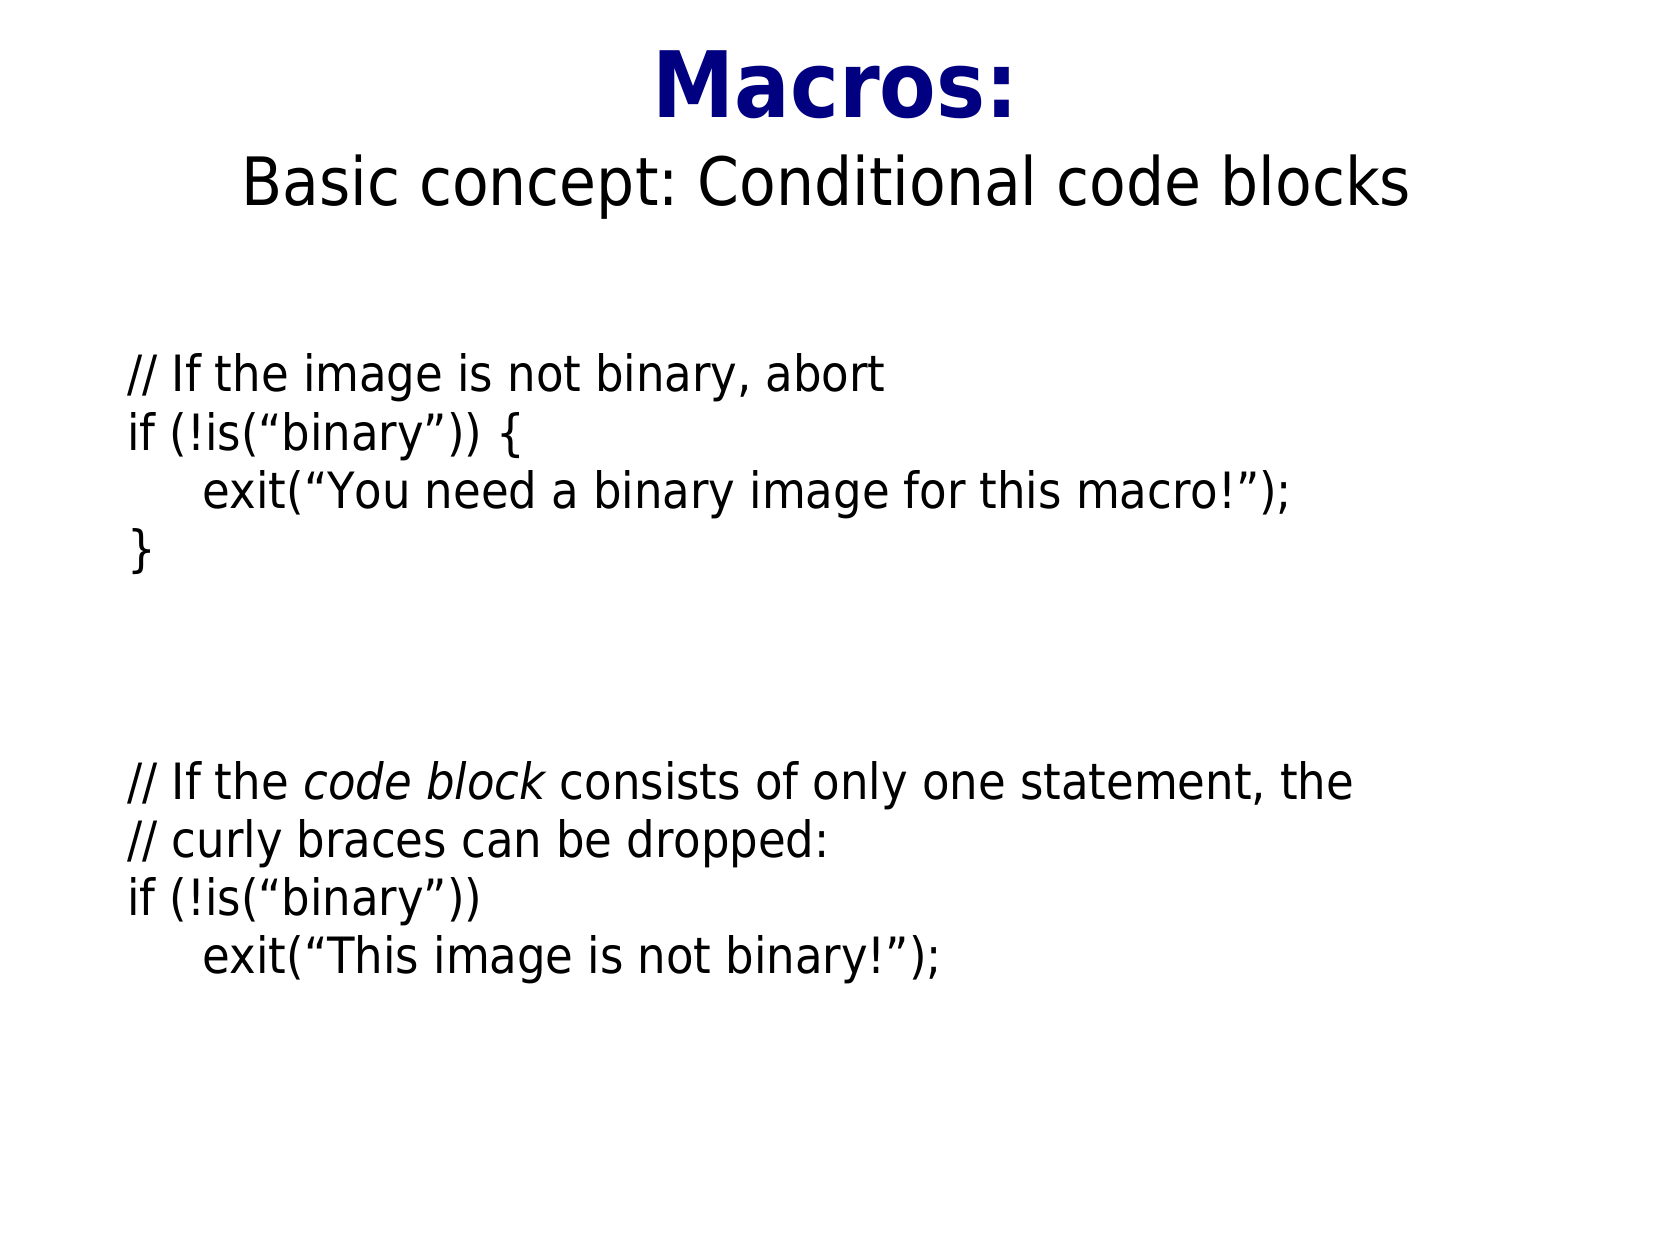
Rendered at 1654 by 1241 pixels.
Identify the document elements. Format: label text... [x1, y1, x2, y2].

title Macros: [82, 31, 1571, 141]
text_box // If the image is not binary, abort if (!is(“binary”)) { exit(“You need a binary image for this macro!”); } // If the code block consists of only one statement, the // curly braces can be dropped: if (!is(“binary”)) exit(“This image is not binary!”); [112, 337, 1538, 994]
title Basic concept: Conditional code blocks [82, 141, 1571, 287]
